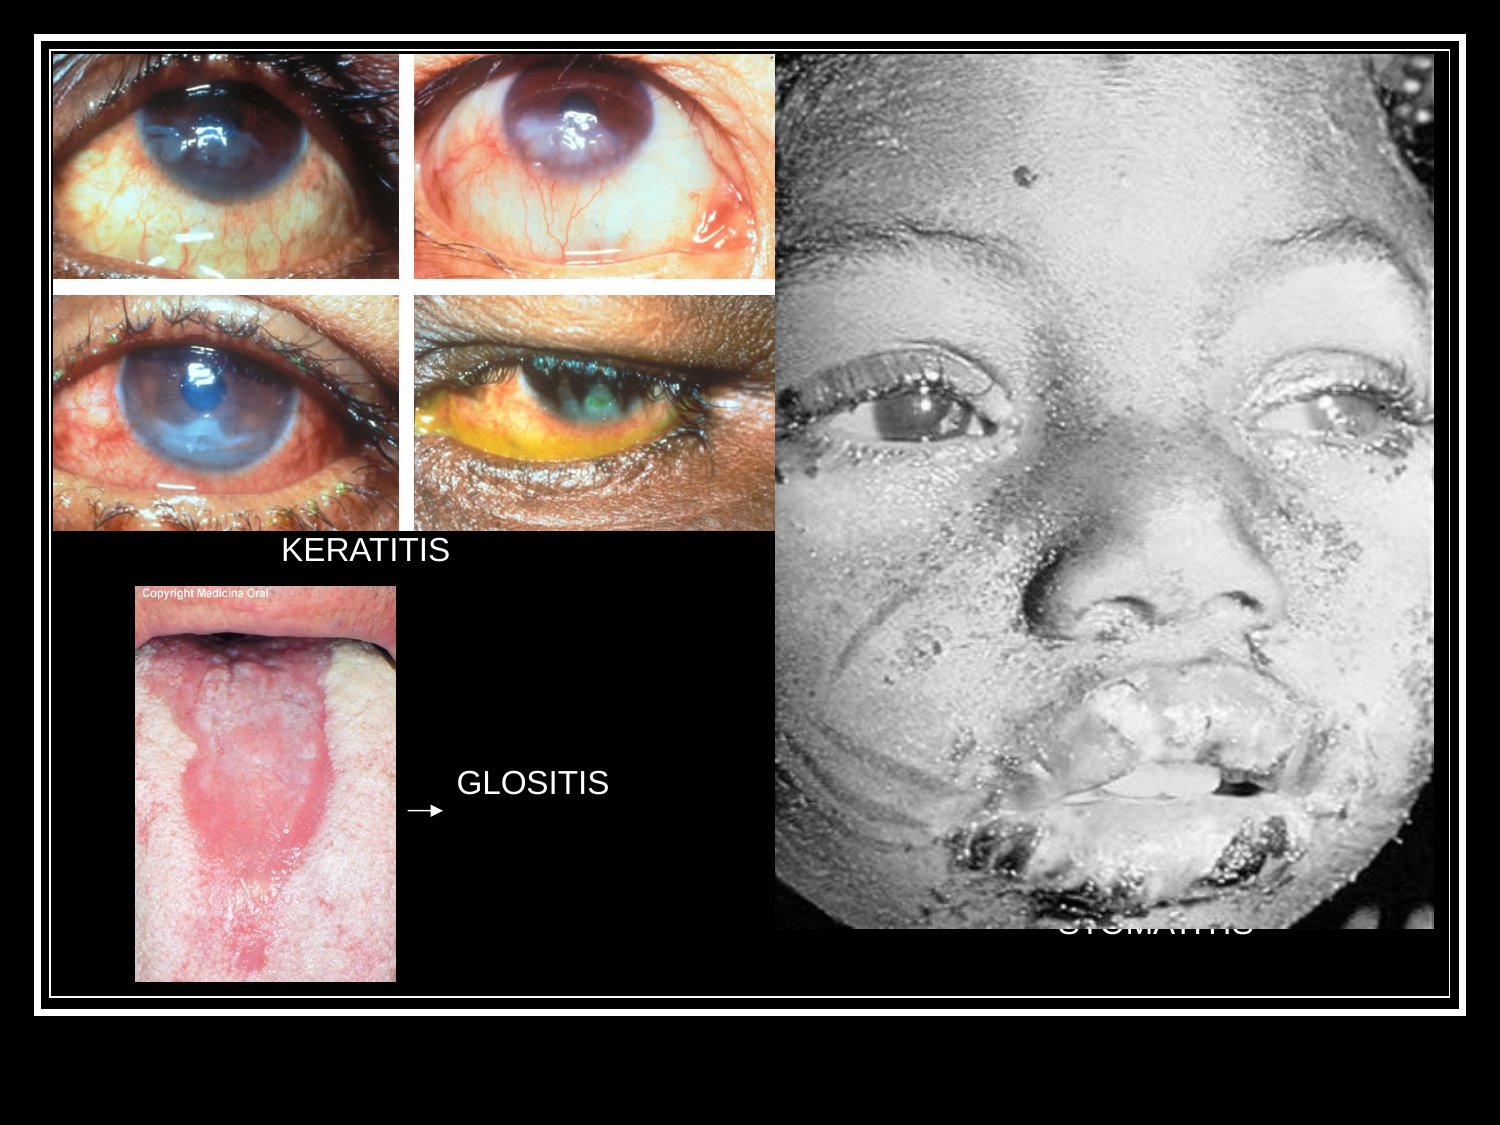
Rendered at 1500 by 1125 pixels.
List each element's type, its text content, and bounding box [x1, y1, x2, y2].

picture [53, 54, 1434, 929]
picture [135, 586, 396, 982]
list KERATITIS GLOSITIS STOMATITIS [53, 54, 1447, 988]
